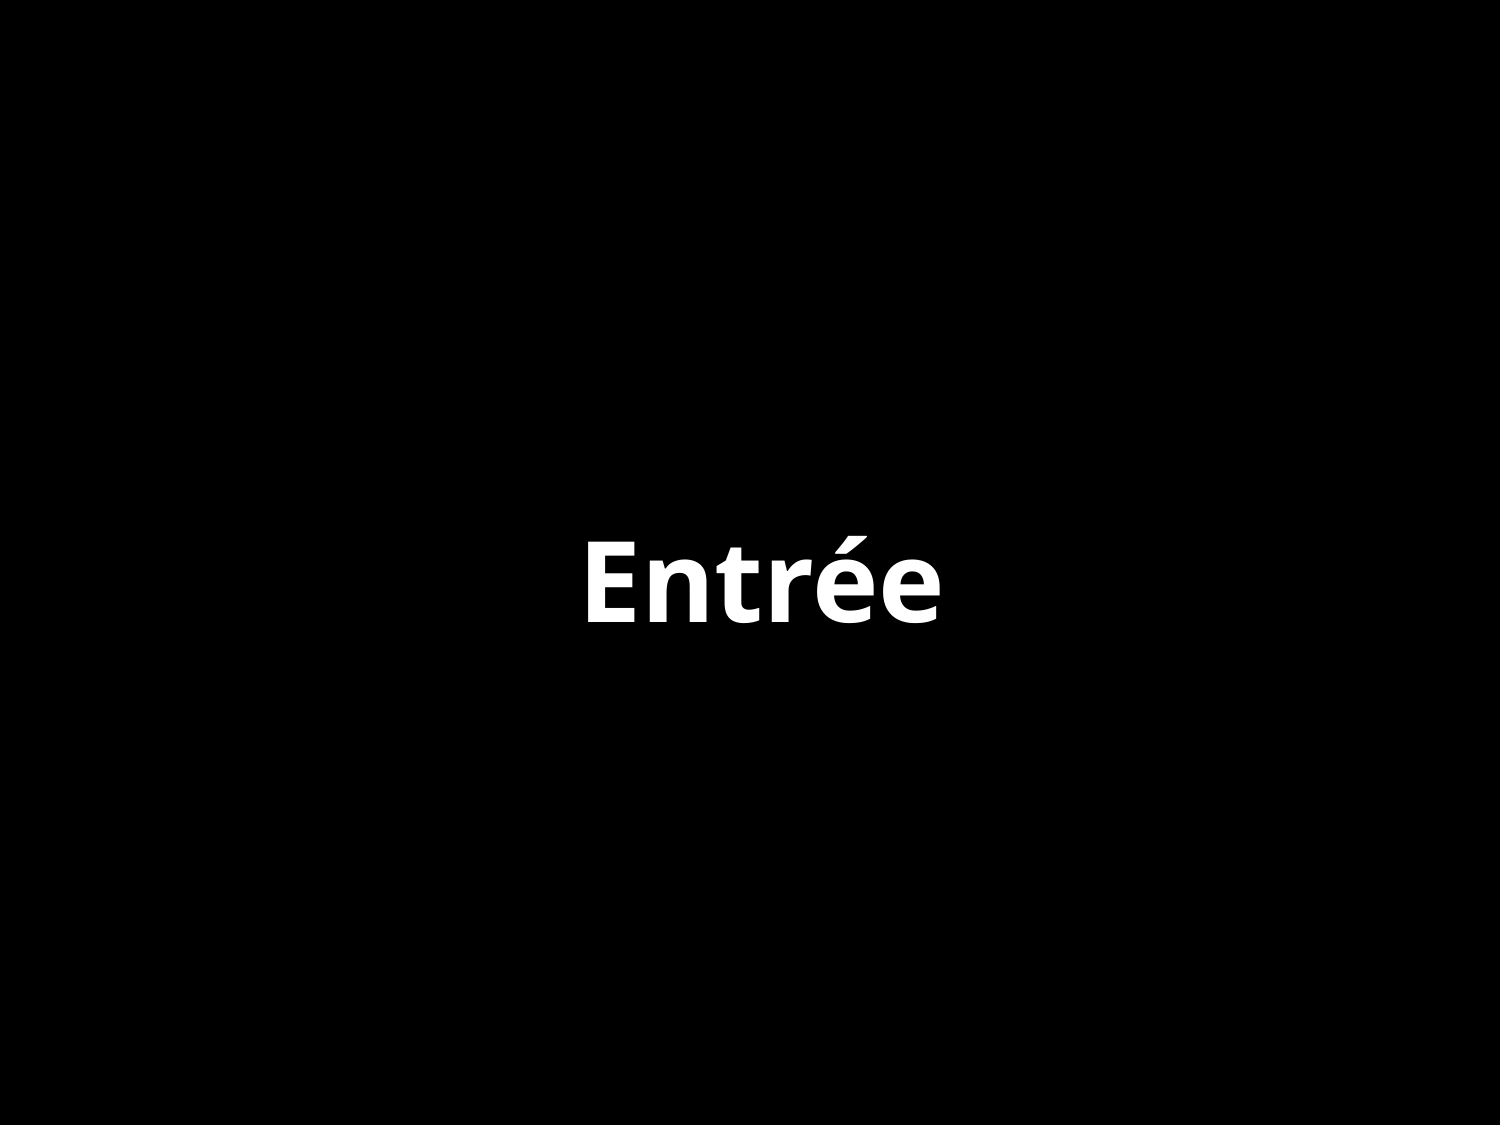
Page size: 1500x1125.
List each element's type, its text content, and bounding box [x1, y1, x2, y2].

subtitle Entrée [82, 49, 1441, 1109]
